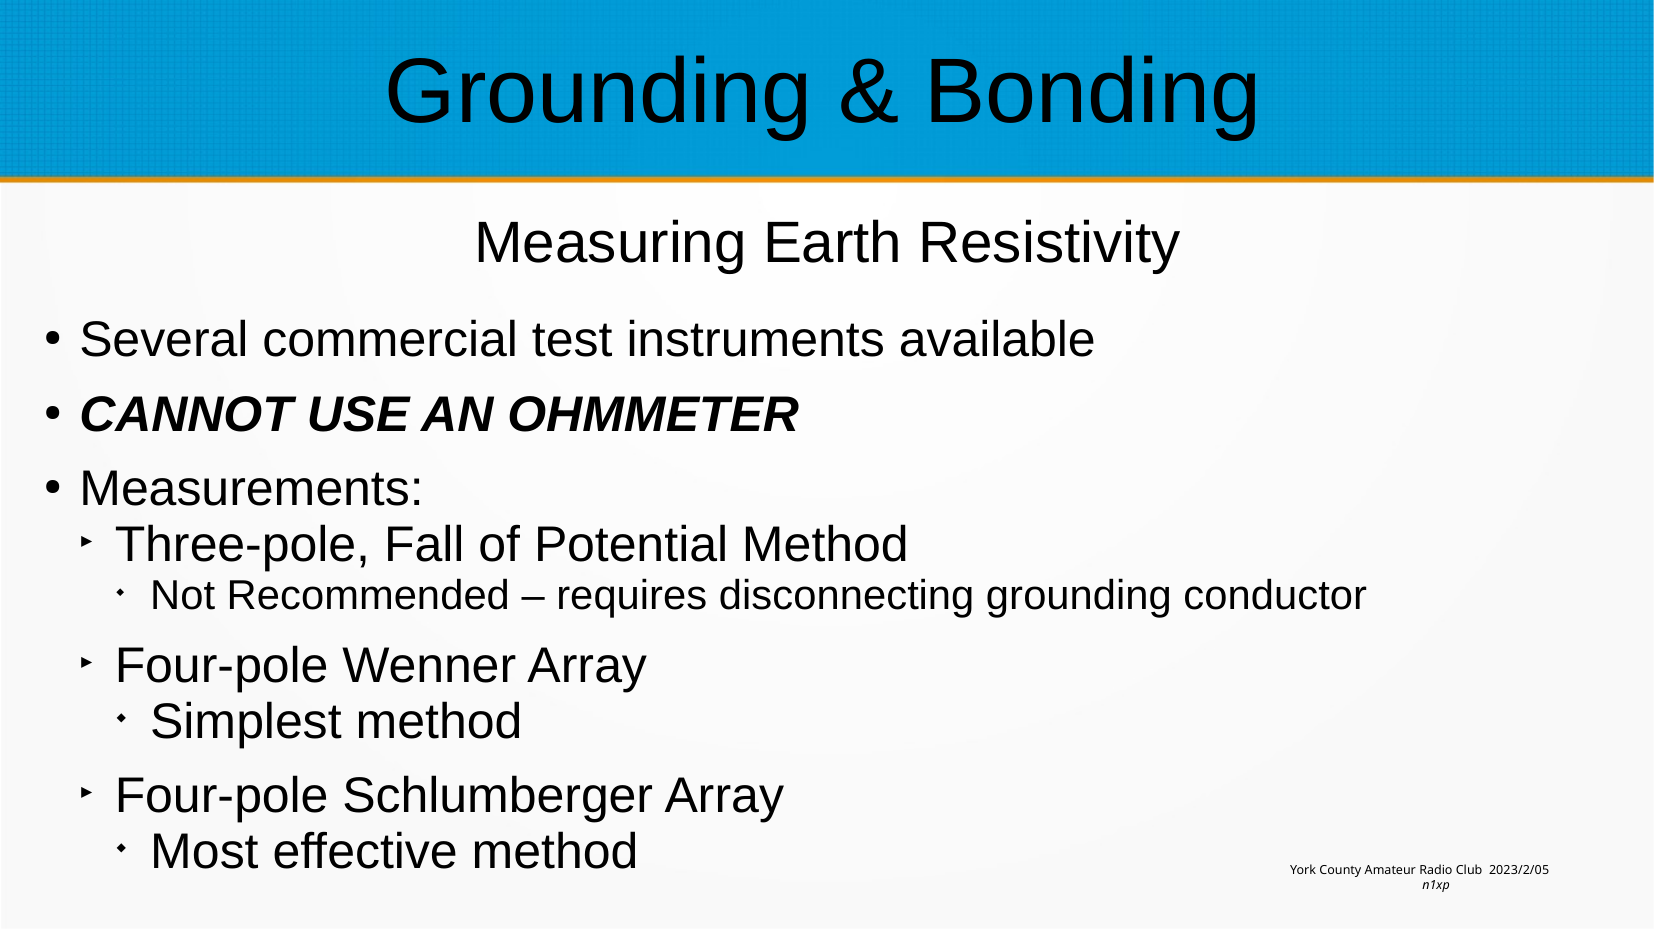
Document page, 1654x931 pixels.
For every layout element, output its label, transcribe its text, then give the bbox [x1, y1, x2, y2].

picture [0, 175, 1654, 931]
text_box Grounding & Bonding [201, 31, 1446, 150]
text_box Several commercial test instruments available CANNOT USE AN OHMMETER Measurements: Three-pole, Fall of Potential Method Not Recommended – requires disconnecting grounding conductor Four-pole Wenner Array Simplest method Four-pole Schlumberger Array Most effective method [29, 304, 1628, 887]
text_box York County Amateur Radio Club 2023/2/05 n1xp [1284, 887, 1588, 897]
text_box Measuring Earth Resistivity [156, 202, 1501, 282]
